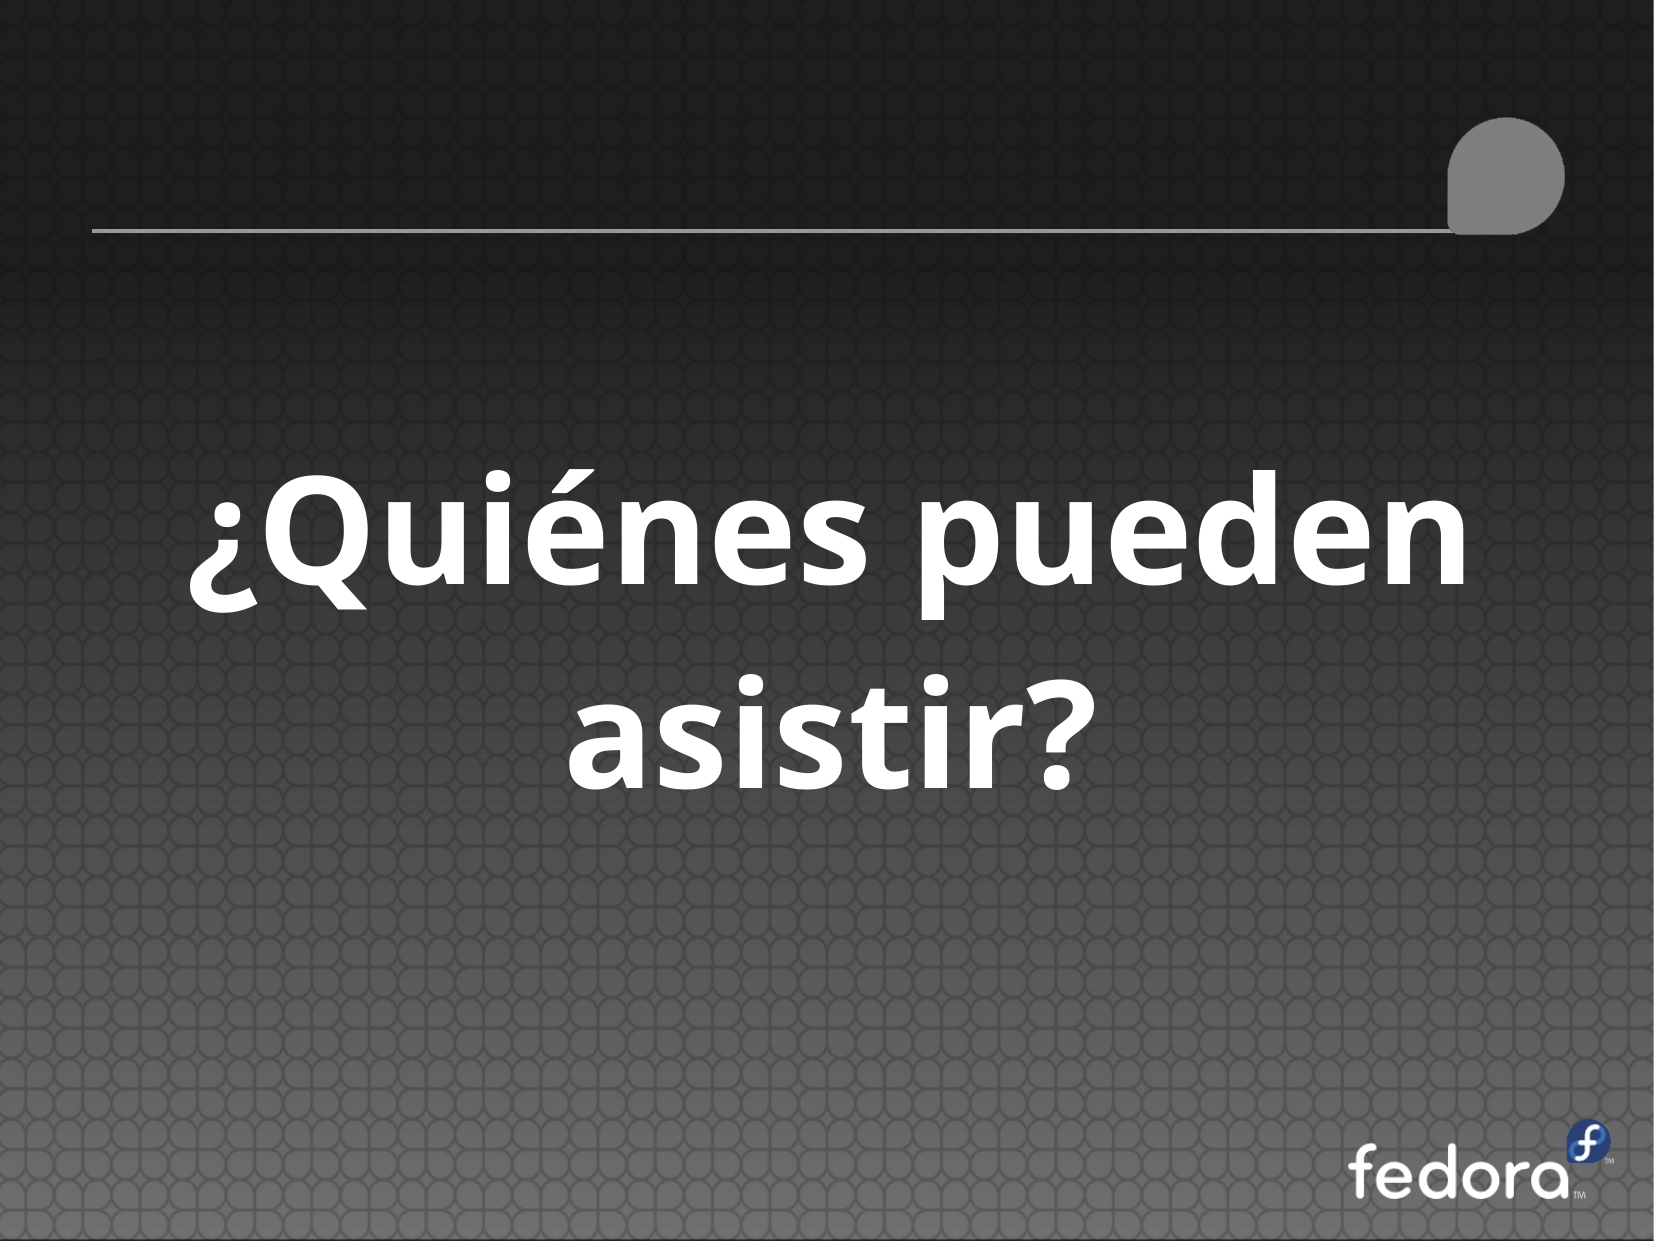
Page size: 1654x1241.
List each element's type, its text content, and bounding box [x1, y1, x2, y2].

subtitle ¿Quiénes pueden asistir? [86, 130, 1576, 1127]
picture [0, 0, 1654, 1241]
